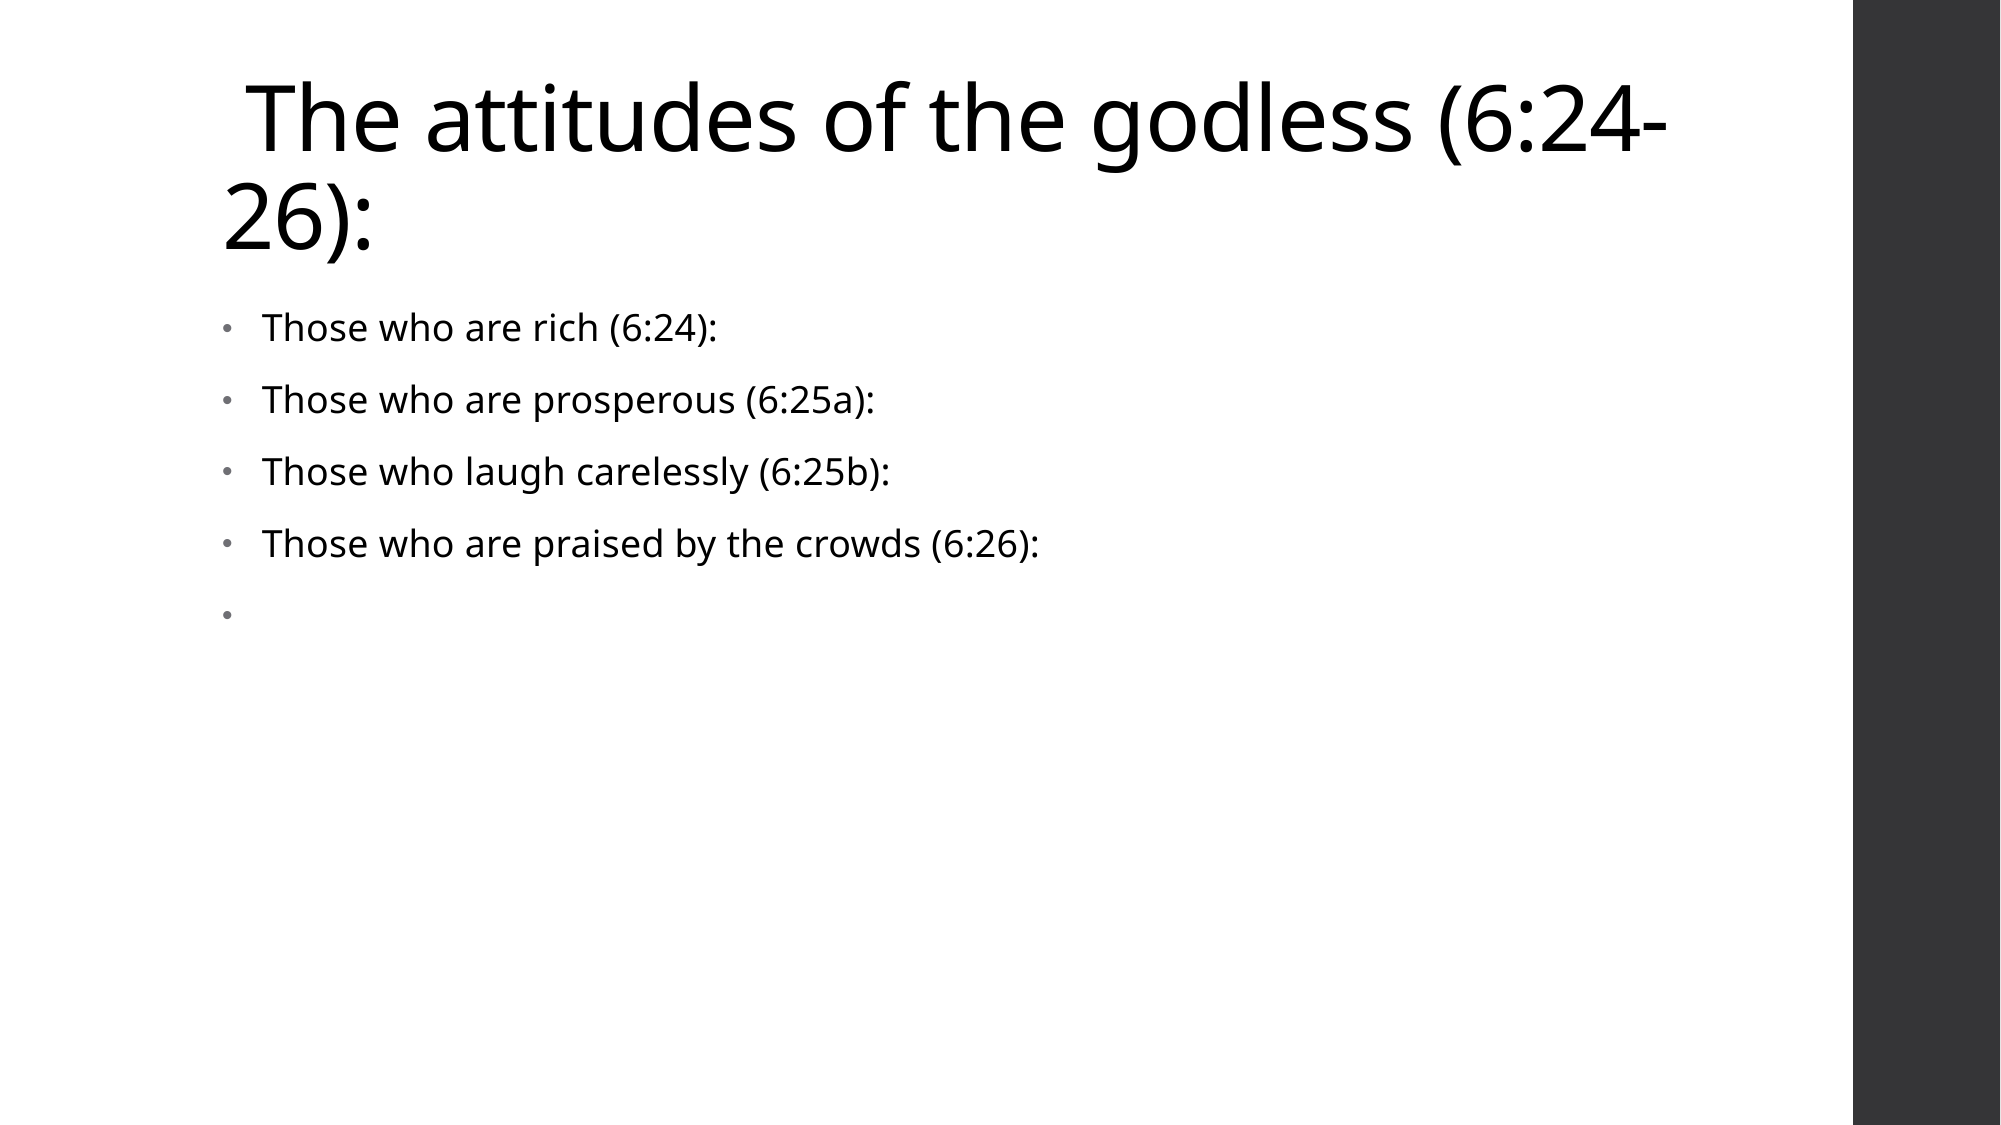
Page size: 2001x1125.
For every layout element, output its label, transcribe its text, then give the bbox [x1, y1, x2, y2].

title The attitudes of the godless (6:24-26): [206, 60, 1797, 278]
list Those who are rich (6:24): Those who are prosperous (6:25a): Those who laugh carelessly (6:25b): Those who are praised by the crowds (6:26): [206, 299, 1617, 1014]
